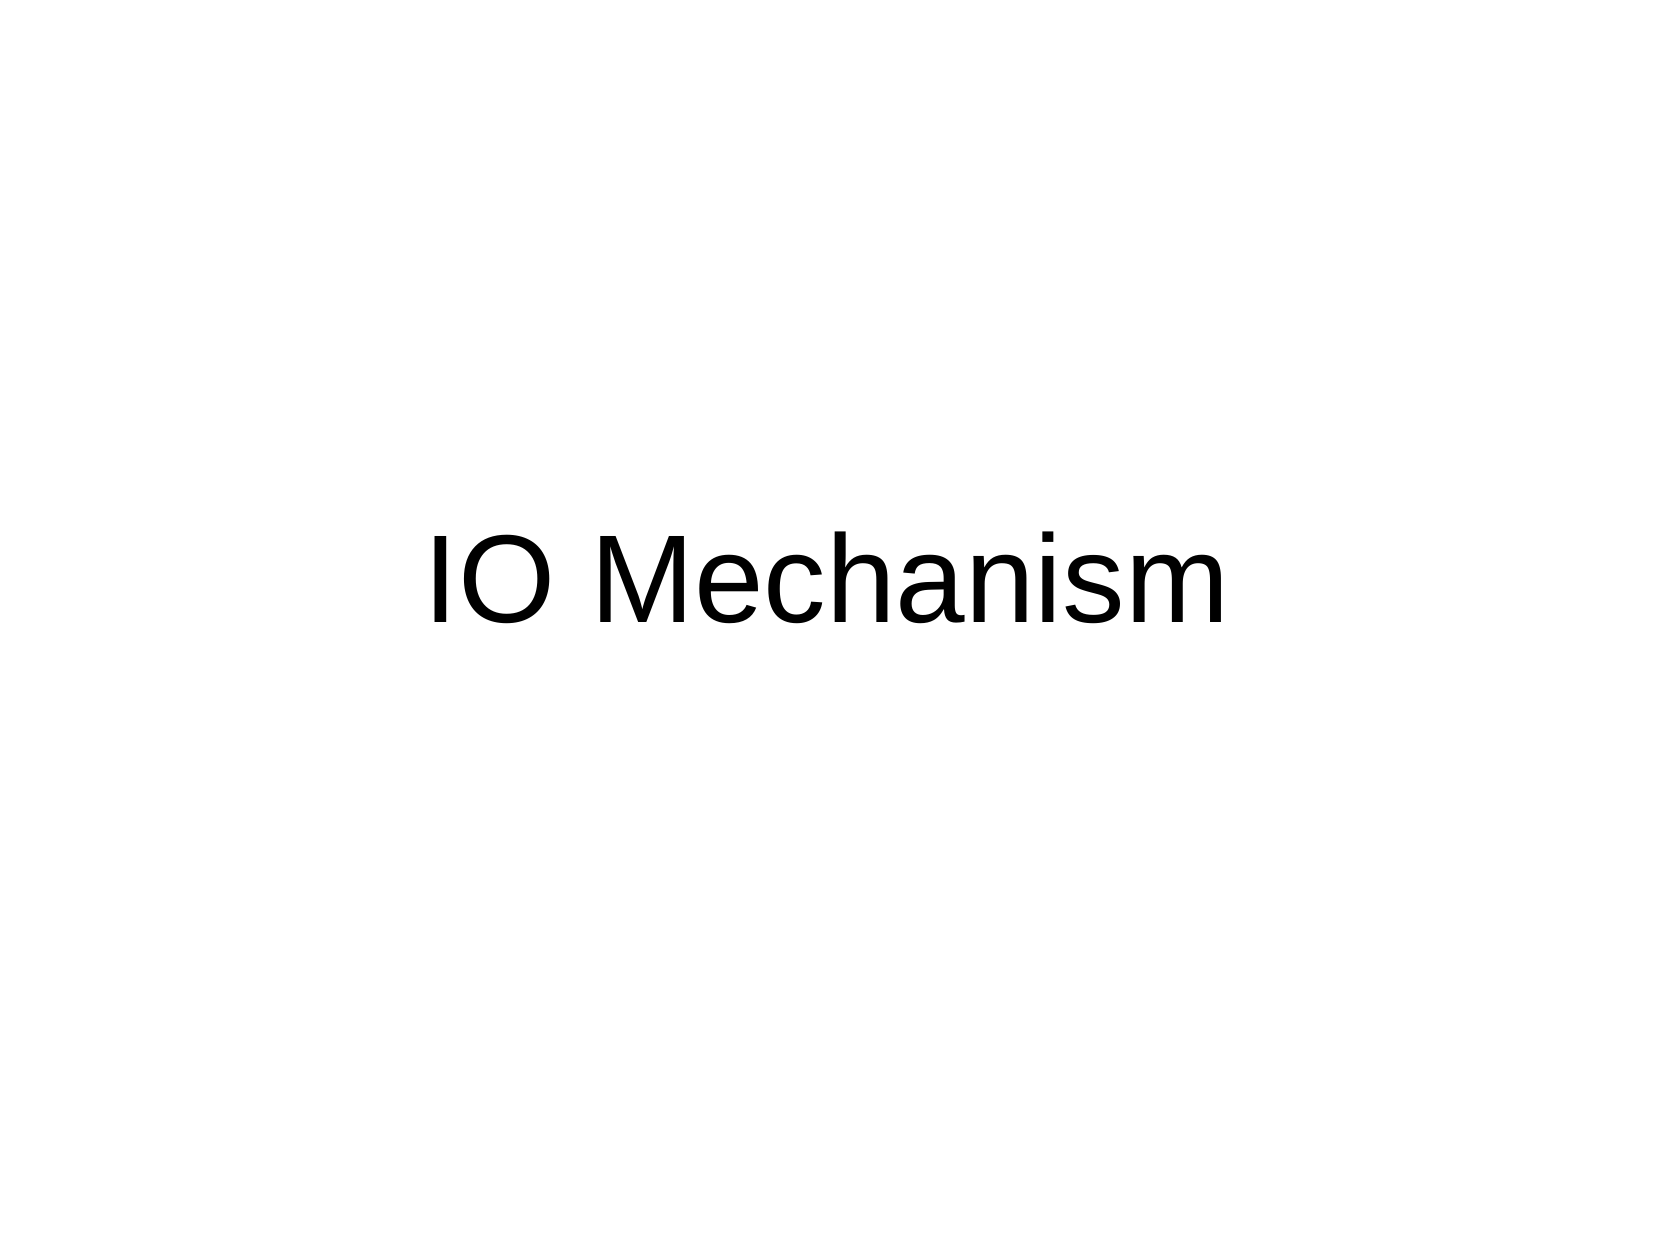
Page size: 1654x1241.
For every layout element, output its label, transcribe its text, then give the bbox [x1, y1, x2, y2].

subtitle IO Mechanism [82, 56, 1571, 1102]
